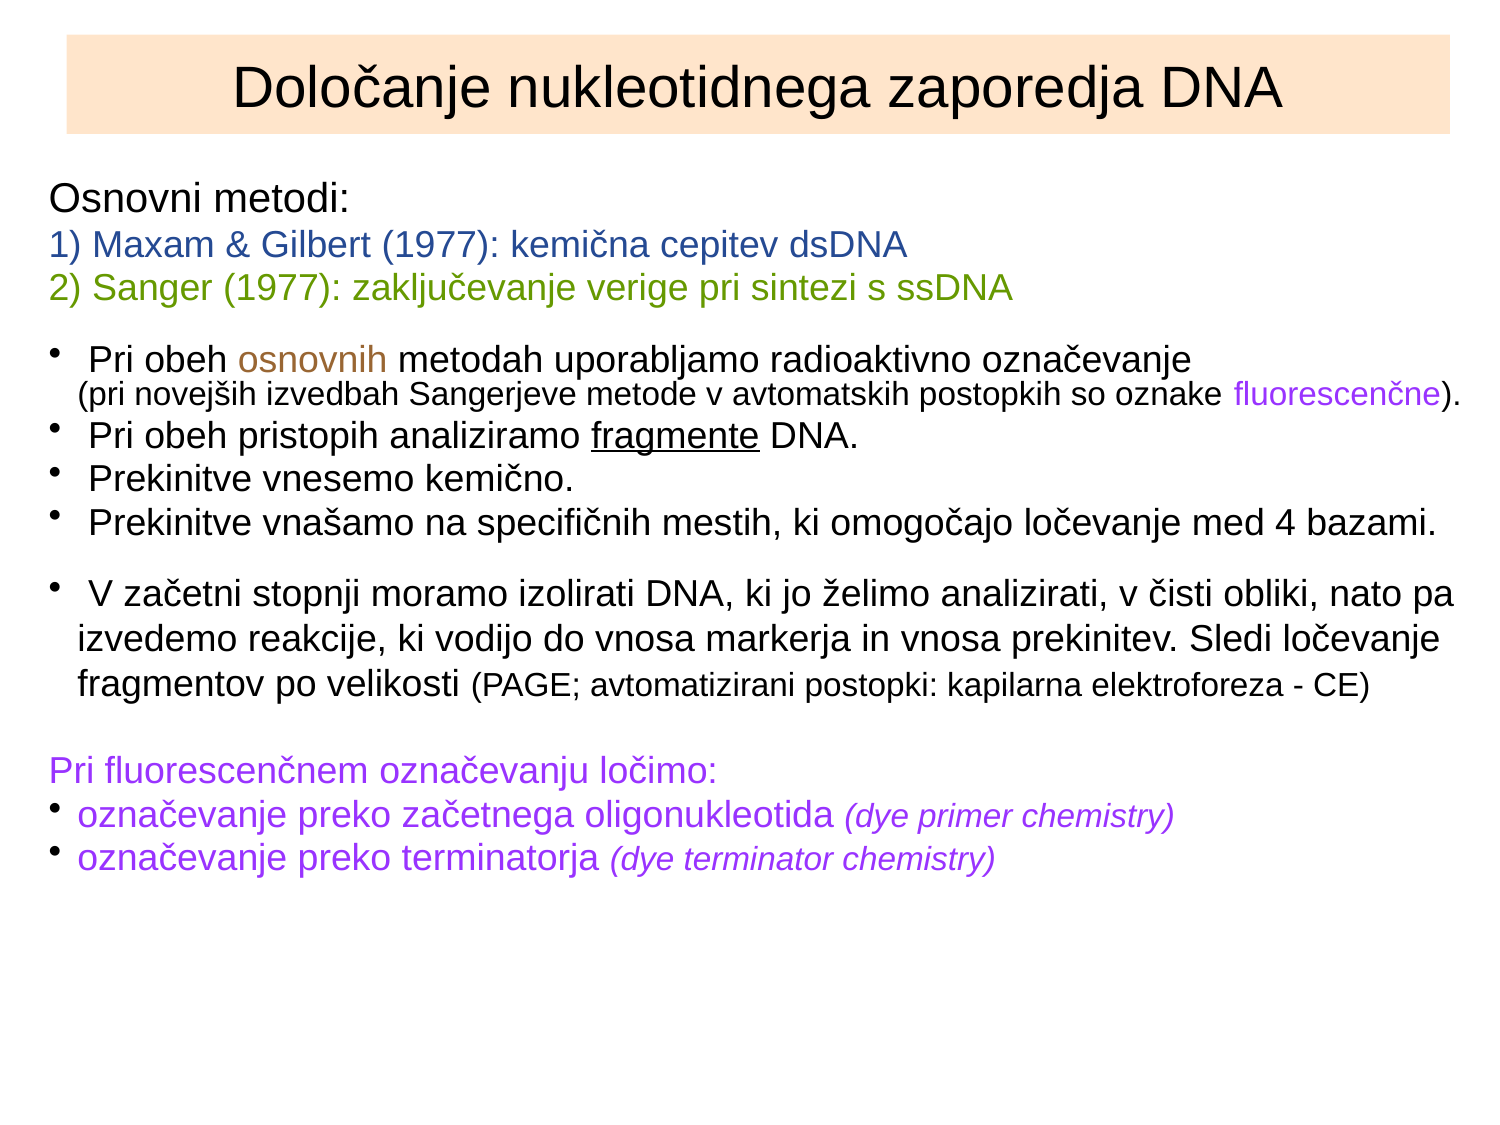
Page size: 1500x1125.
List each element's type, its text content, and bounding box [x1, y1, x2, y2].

title Določanje nukleotidnega zaporedja DNA [66, 34, 1450, 134]
list Osnovni metodi: 1) Maxam & Gilbert (1977): kemična cepitev dsDNA 2) Sanger (1977): zaključevanje verige pri sintezi s ssDNA Pri obeh osnovnih metodah uporabljamo radioaktivno označevanje (pri novejših izvedbah Sangerjeve metode v avtomatskih postopkih so oznake fluorescenčne). Pri obeh pristopih analiziramo fragmente DNA. Prekinitve vnesemo kemično. Prekinitve vnašamo na specifičnih mestih, ki omogočajo ločevanje med 4 bazami. V začetni stopnji moramo izolirati DNA, ki jo želimo analizirati, v čisti obliki, nato pa izvedemo reakcije, ki vodijo do vnosa markerja in vnosa prekinitev. Sledi ločevanje fragmentov po velikosti (PAGE; avtomatizirani postopki: kapilarna elektroforeza - CE) Pri fluorescenčnem označevanju ločimo: označevanje preko začetnega oligonukleotida (dye primer chemistry) označevanje preko terminatorja (dye terminator chemistry) [33, 173, 1500, 1094]
